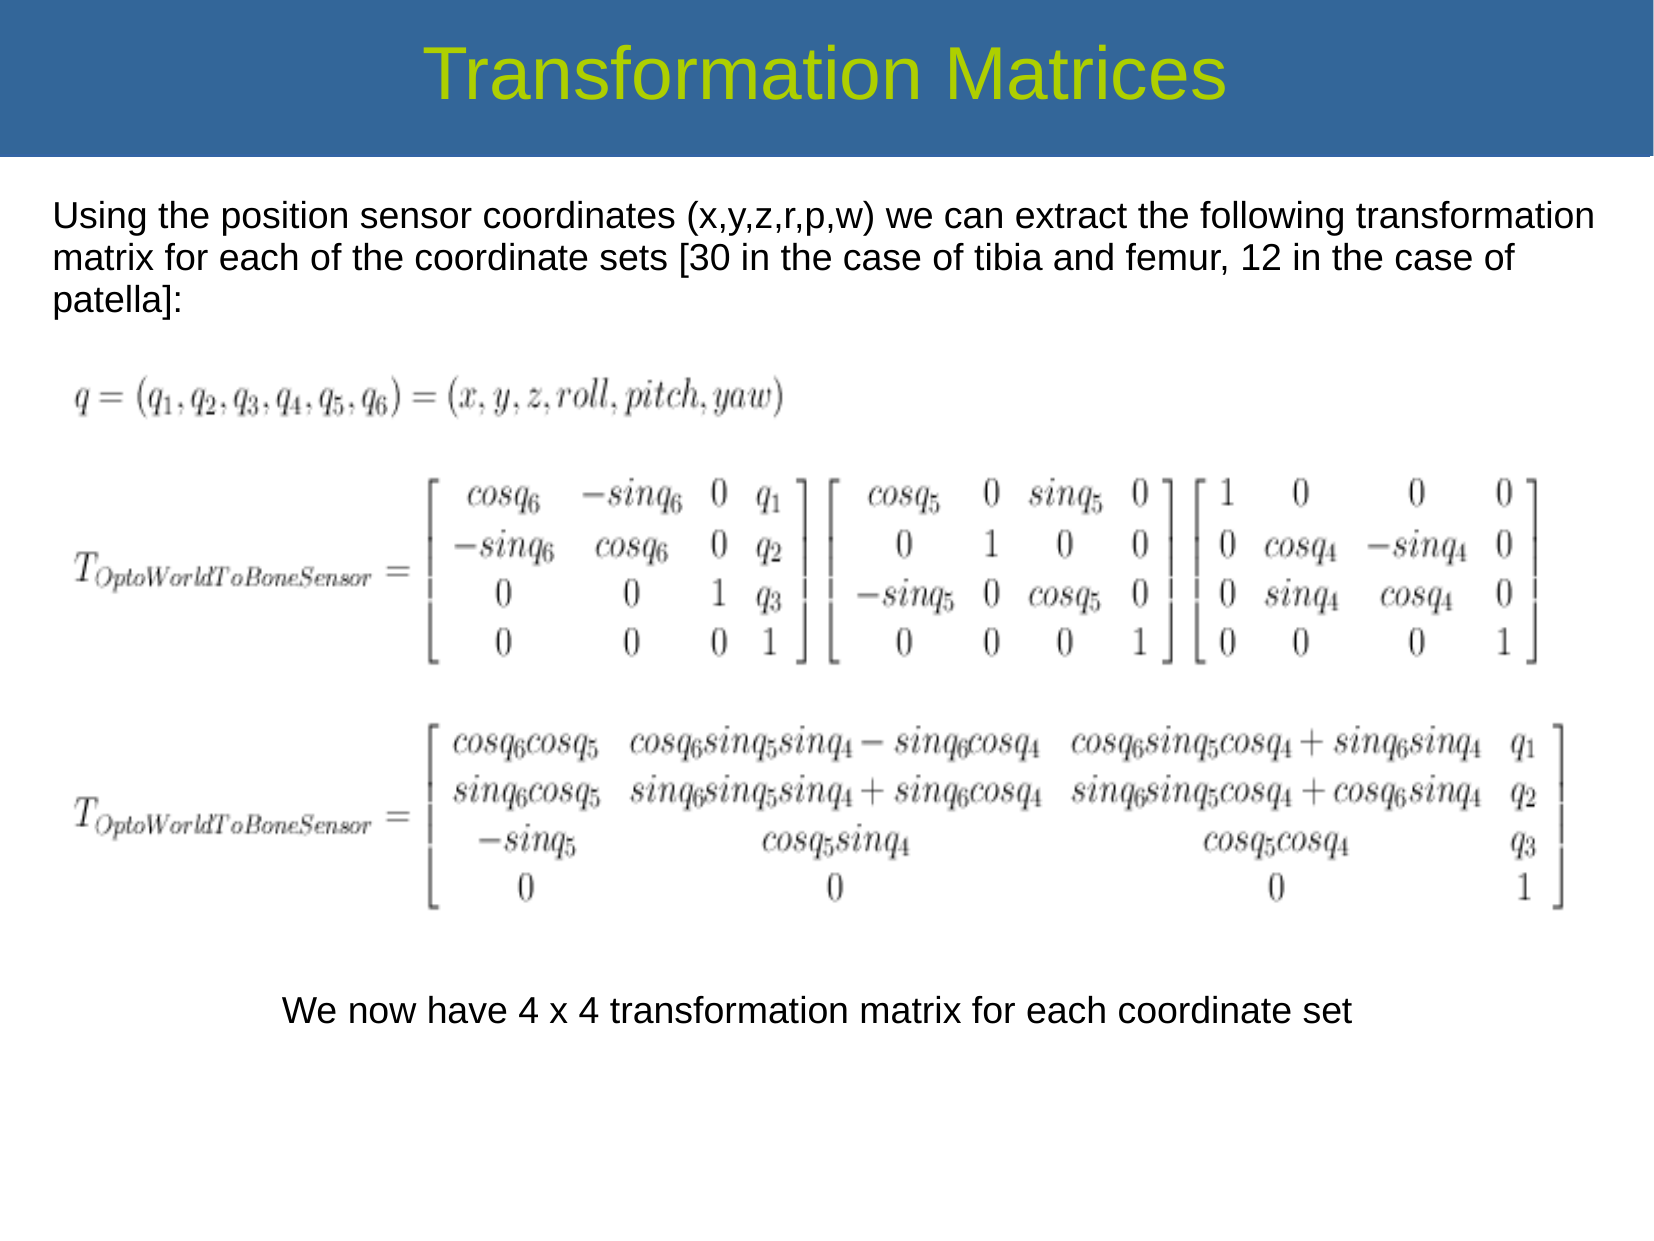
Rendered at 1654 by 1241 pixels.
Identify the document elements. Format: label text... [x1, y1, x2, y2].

text_box [0, 0, 1654, 156]
text_box Transformation Matrices [0, 24, 1651, 123]
picture [30, 344, 1651, 931]
text_box We now have 4 x 4 transformation matrix for each coordinate set [45, 975, 1591, 1047]
text_box Using the position sensor coordinates (x,y,z,r,p,w) we can extract the following transformation matrix for each of the coordinate sets [30 in the case of tibia and femur, 12 in the case of patella]: [30, 180, 1621, 336]
